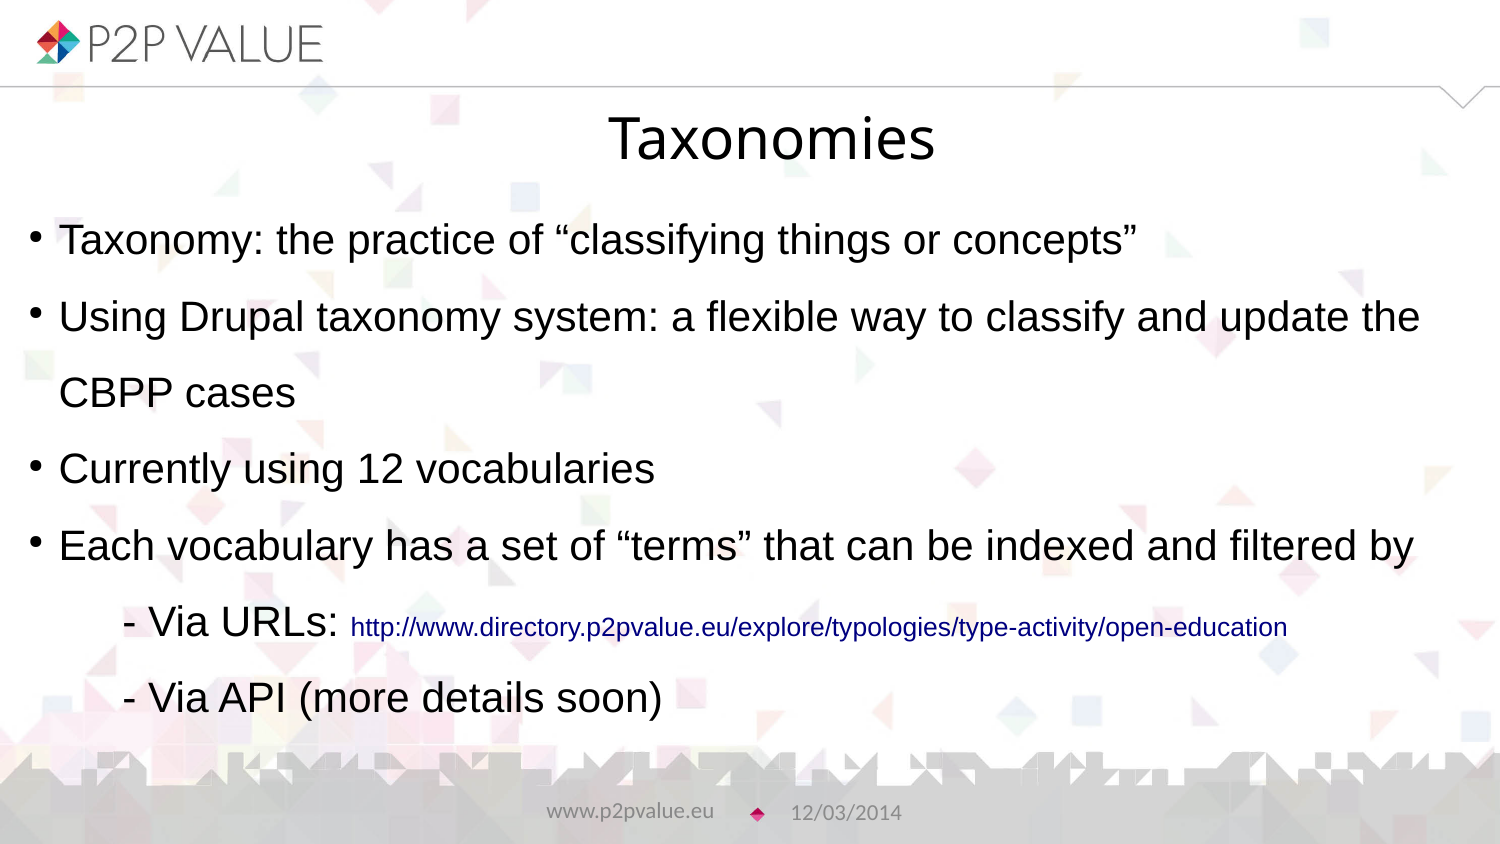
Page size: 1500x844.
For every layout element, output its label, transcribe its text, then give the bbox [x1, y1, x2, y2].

subtitle Taxonomy: the practice of “classifying things or concepts” Using Drupal taxonomy system: a flexible way to classify and update the CBPP cases Currently using 12 vocabularies Each vocabulary has a set of “terms” that can be indexed and filtered by - Via URLs: http://www.directory.p2pvalue.eu/explore/typologies/type-activity/open-education - Via API (more details soon) [15, 180, 1496, 736]
title Taxonomies [105, 92, 1441, 180]
slide_number 12/03/2014 [777, 788, 1470, 834]
picture [0, 0, 1500, 844]
text_box www.p2pvalue.eu [540, 789, 759, 829]
